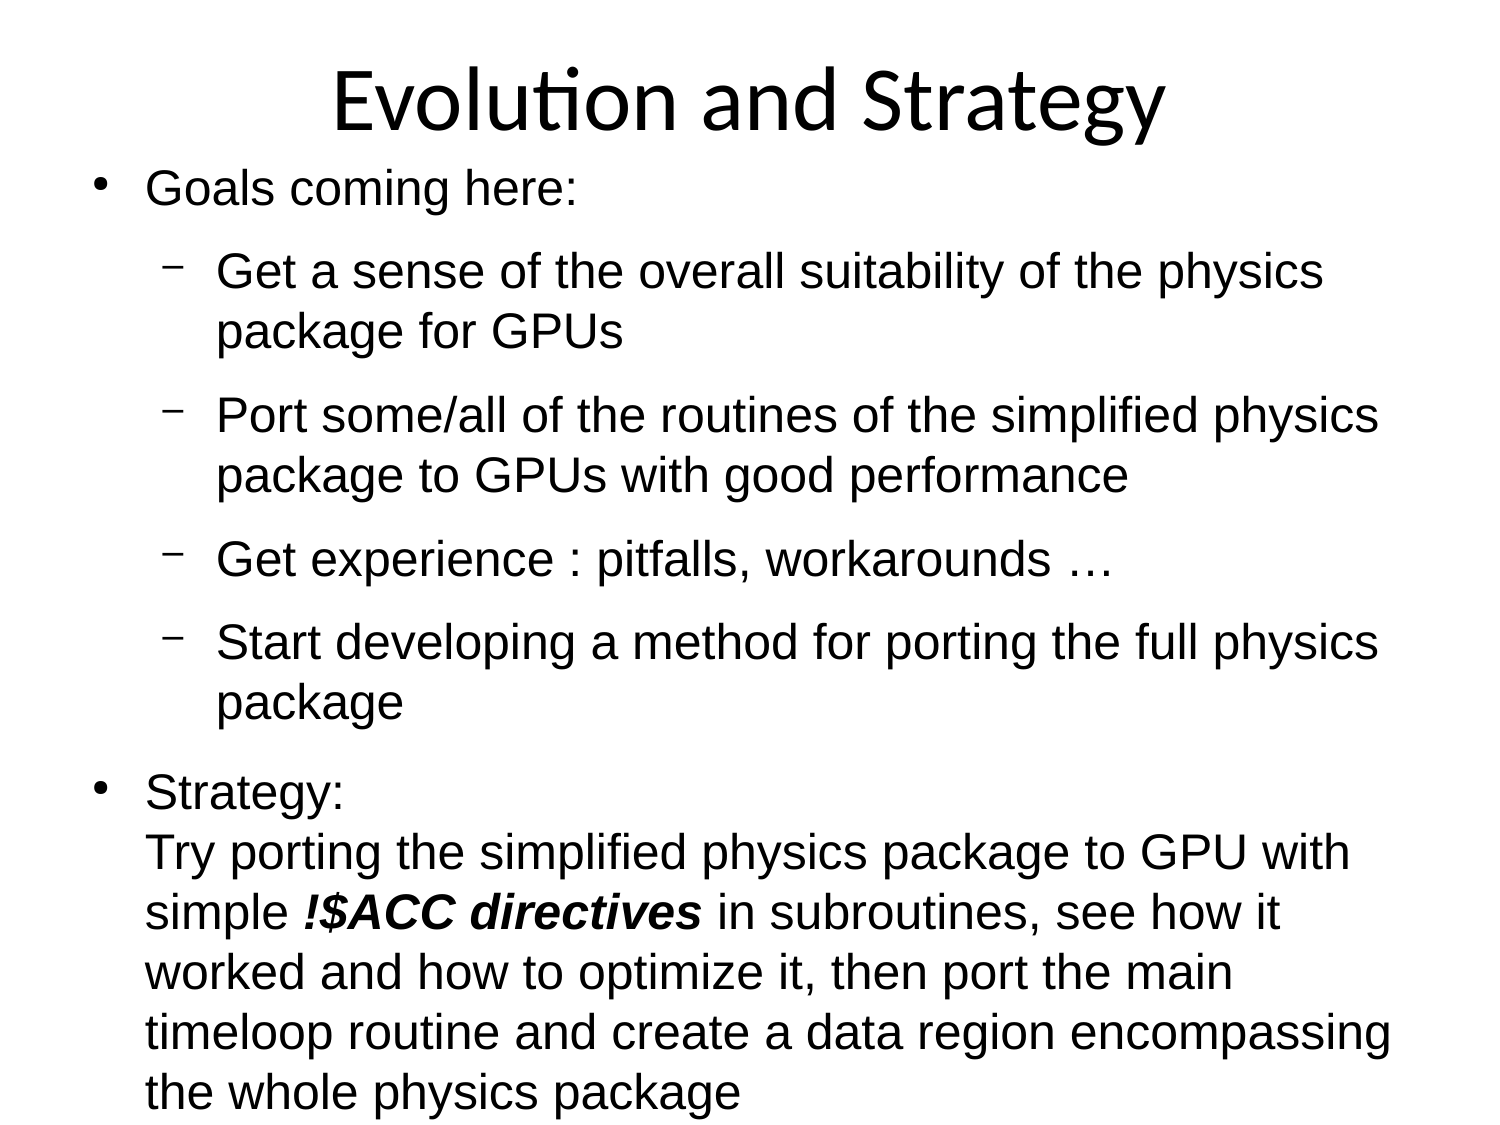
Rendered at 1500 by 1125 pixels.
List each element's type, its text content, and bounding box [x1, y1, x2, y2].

title Evolution and Strategy [75, 0, 1425, 147]
list Goals coming here: Get a sense of the overall suitability of the physics package for GPUs Port some/all of the routines of the simplified physics package to GPUs with good performance Get experience : pitfalls, workarounds … Start developing a method for porting the full physics package Strategy: Try porting the simplified physics package to GPU with simple !$ACC directives in subroutines, see how it worked and how to optimize it, then port the main timeloop routine and create a data region encompassing the whole physics package [59, 147, 1447, 1093]
